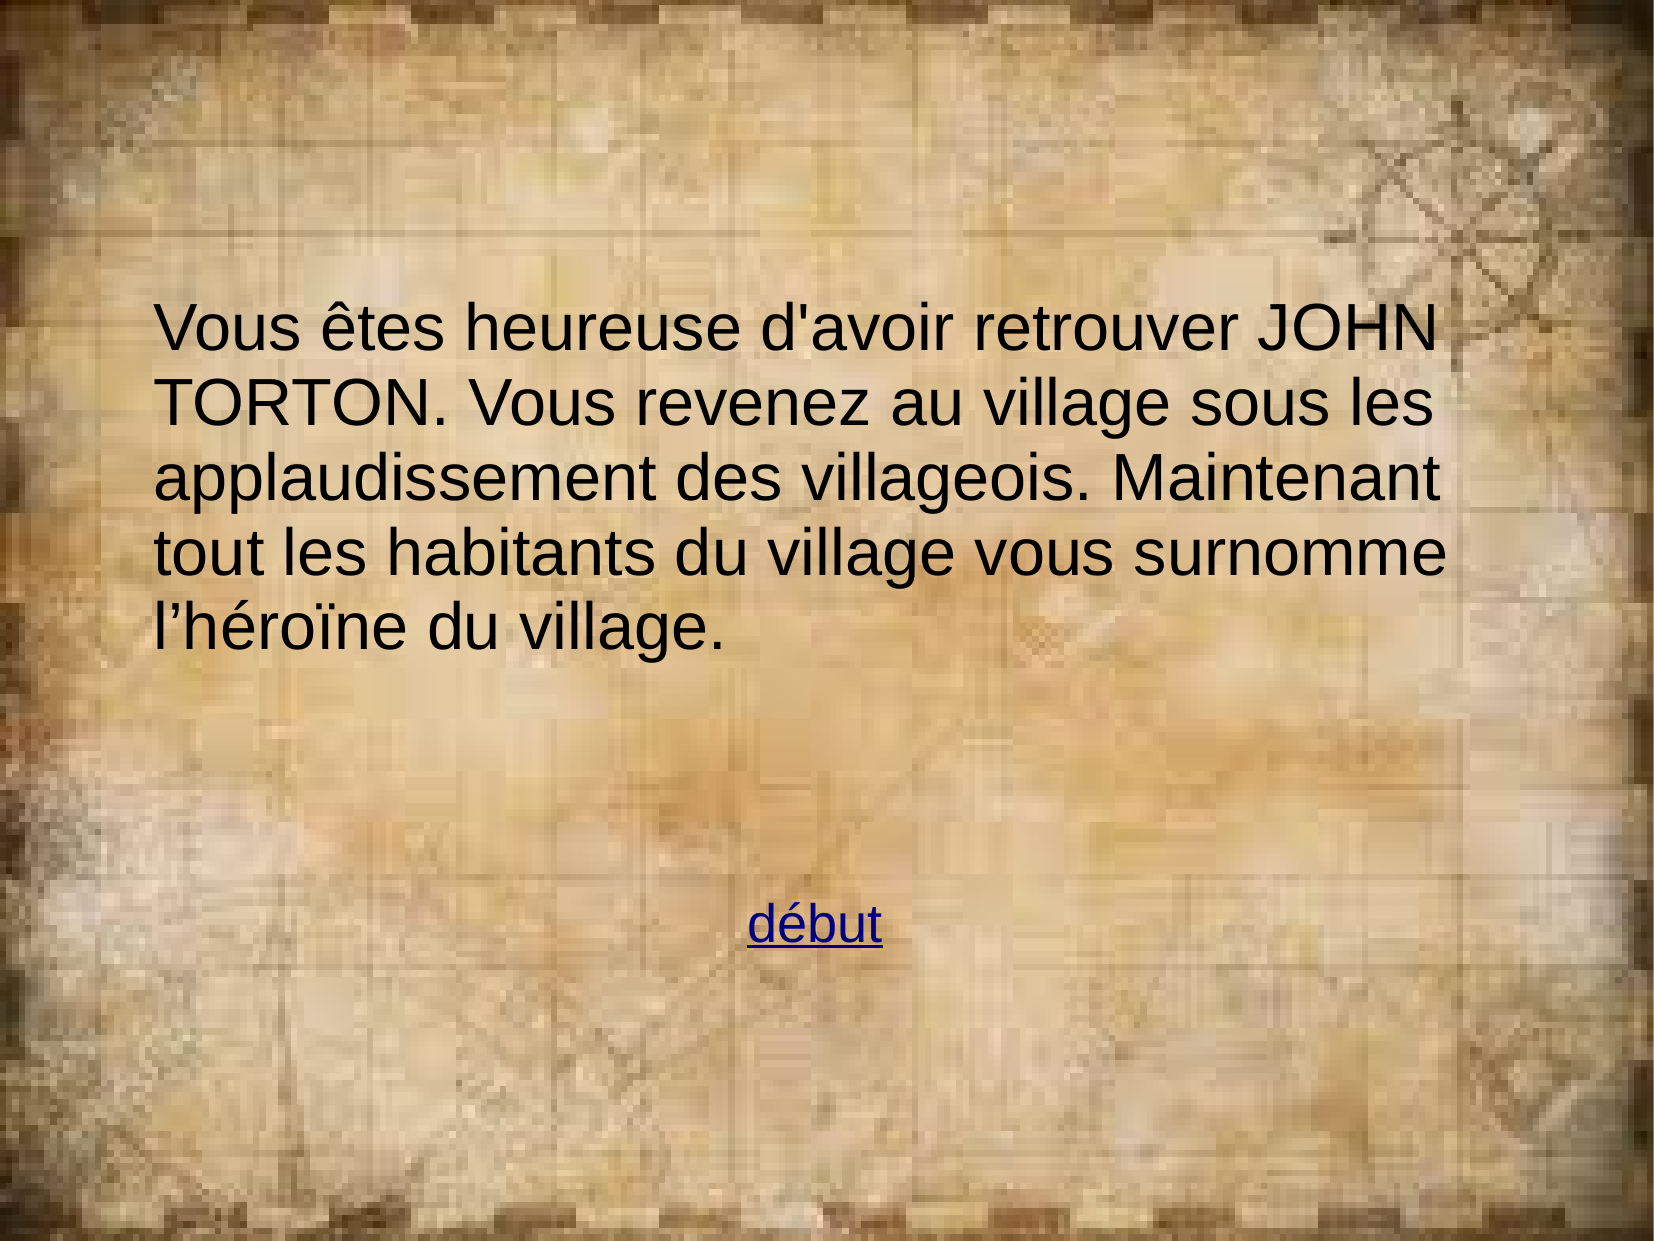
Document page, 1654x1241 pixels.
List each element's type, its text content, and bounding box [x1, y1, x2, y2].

list Vous êtes heureuse d'avoir retrouver JOHN TORTON. Vous revenez au village sous les applaudissement des villageois. Maintenant tout les habitants du village vous surnomme l’héroïne du village. [82, 290, 1571, 1010]
text_box début [732, 885, 1229, 962]
picture [0, 0, 1654, 1241]
